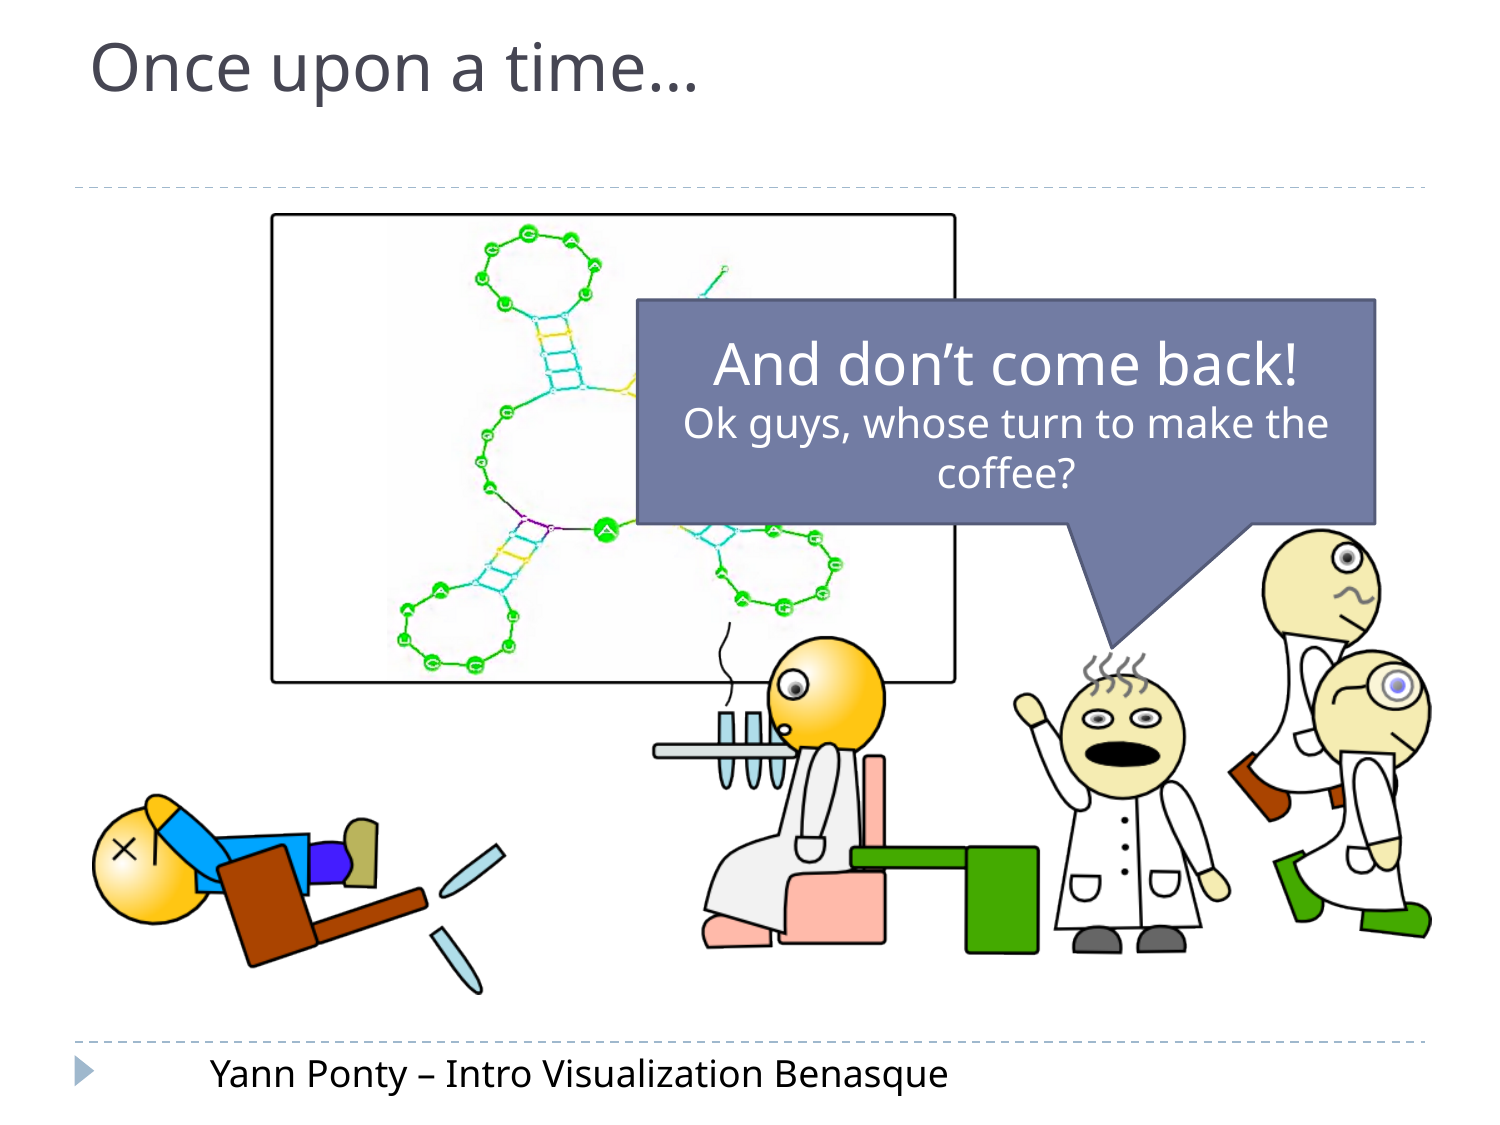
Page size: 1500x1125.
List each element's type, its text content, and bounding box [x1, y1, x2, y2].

picture [92, 213, 1432, 995]
text_box And don’t come back! Ok guys, whose turn to make the coffee? [637, 299, 1375, 649]
title Once upon a time… [75, 17, 1300, 113]
